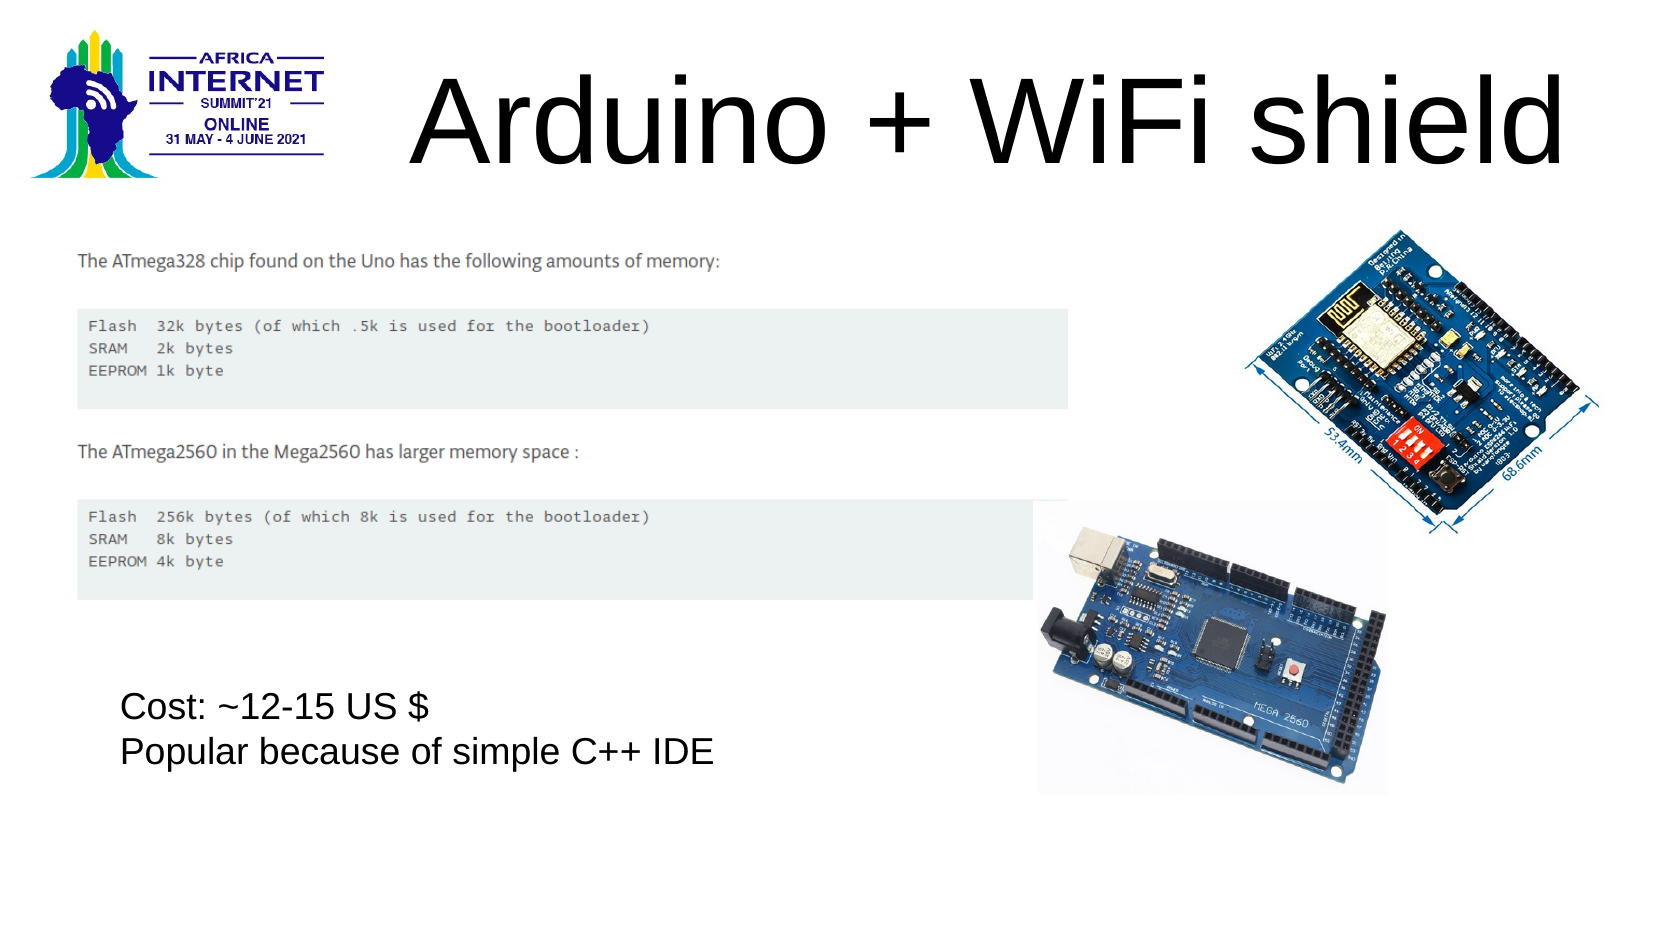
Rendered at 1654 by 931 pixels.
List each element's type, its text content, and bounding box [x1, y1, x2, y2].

text_box Arduino + WiFi shield [354, 41, 1625, 189]
picture [41, 198, 1625, 795]
text_box Cost: ~12-15 US $ Popular because of simple C++ IDE [104, 674, 730, 780]
picture [2, 9, 355, 193]
